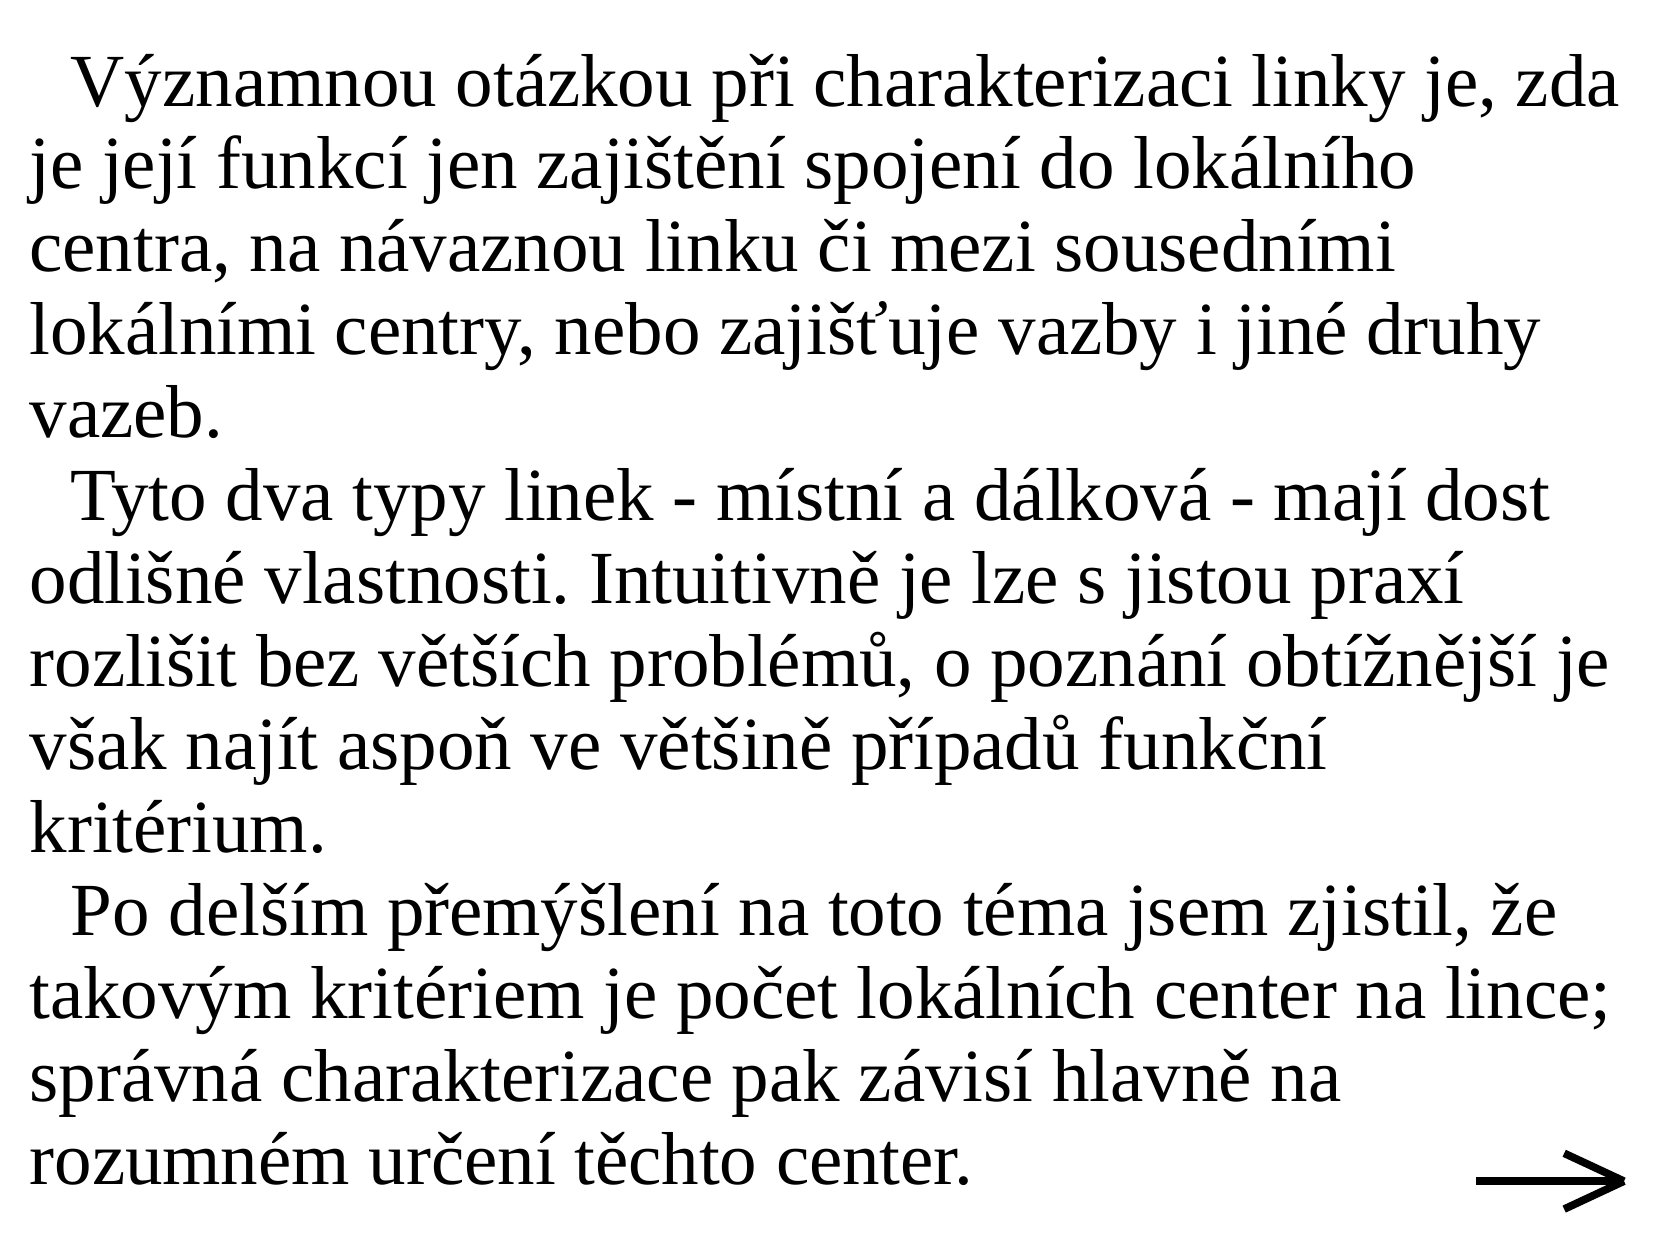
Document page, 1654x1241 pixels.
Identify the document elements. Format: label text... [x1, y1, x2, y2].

text_box Významnou otázkou při charakterizaci linky je, zda je její funkcí jen zajištění spojení do lokálního centra, na návaznou linku či mezi sousedními lokálními centry, nebo zajišťuje vazby i jiné druhy vazeb. Tyto dva typy linek - místní a dálková - mají dost odlišné vlastnosti. Intuitivně je lze s jistou praxí rozlišit bez větších problémů, o poznání obtížnější je však najít aspoň ve většině případů funkční kritérium. Po delším přemýšlení na toto téma jsem zjistil, že takovým kritériem je počet lokálních center na lince; správná charakterizace pak závisí hlavně na rozumném určení těchto center. [14, 31, 1639, 1209]
